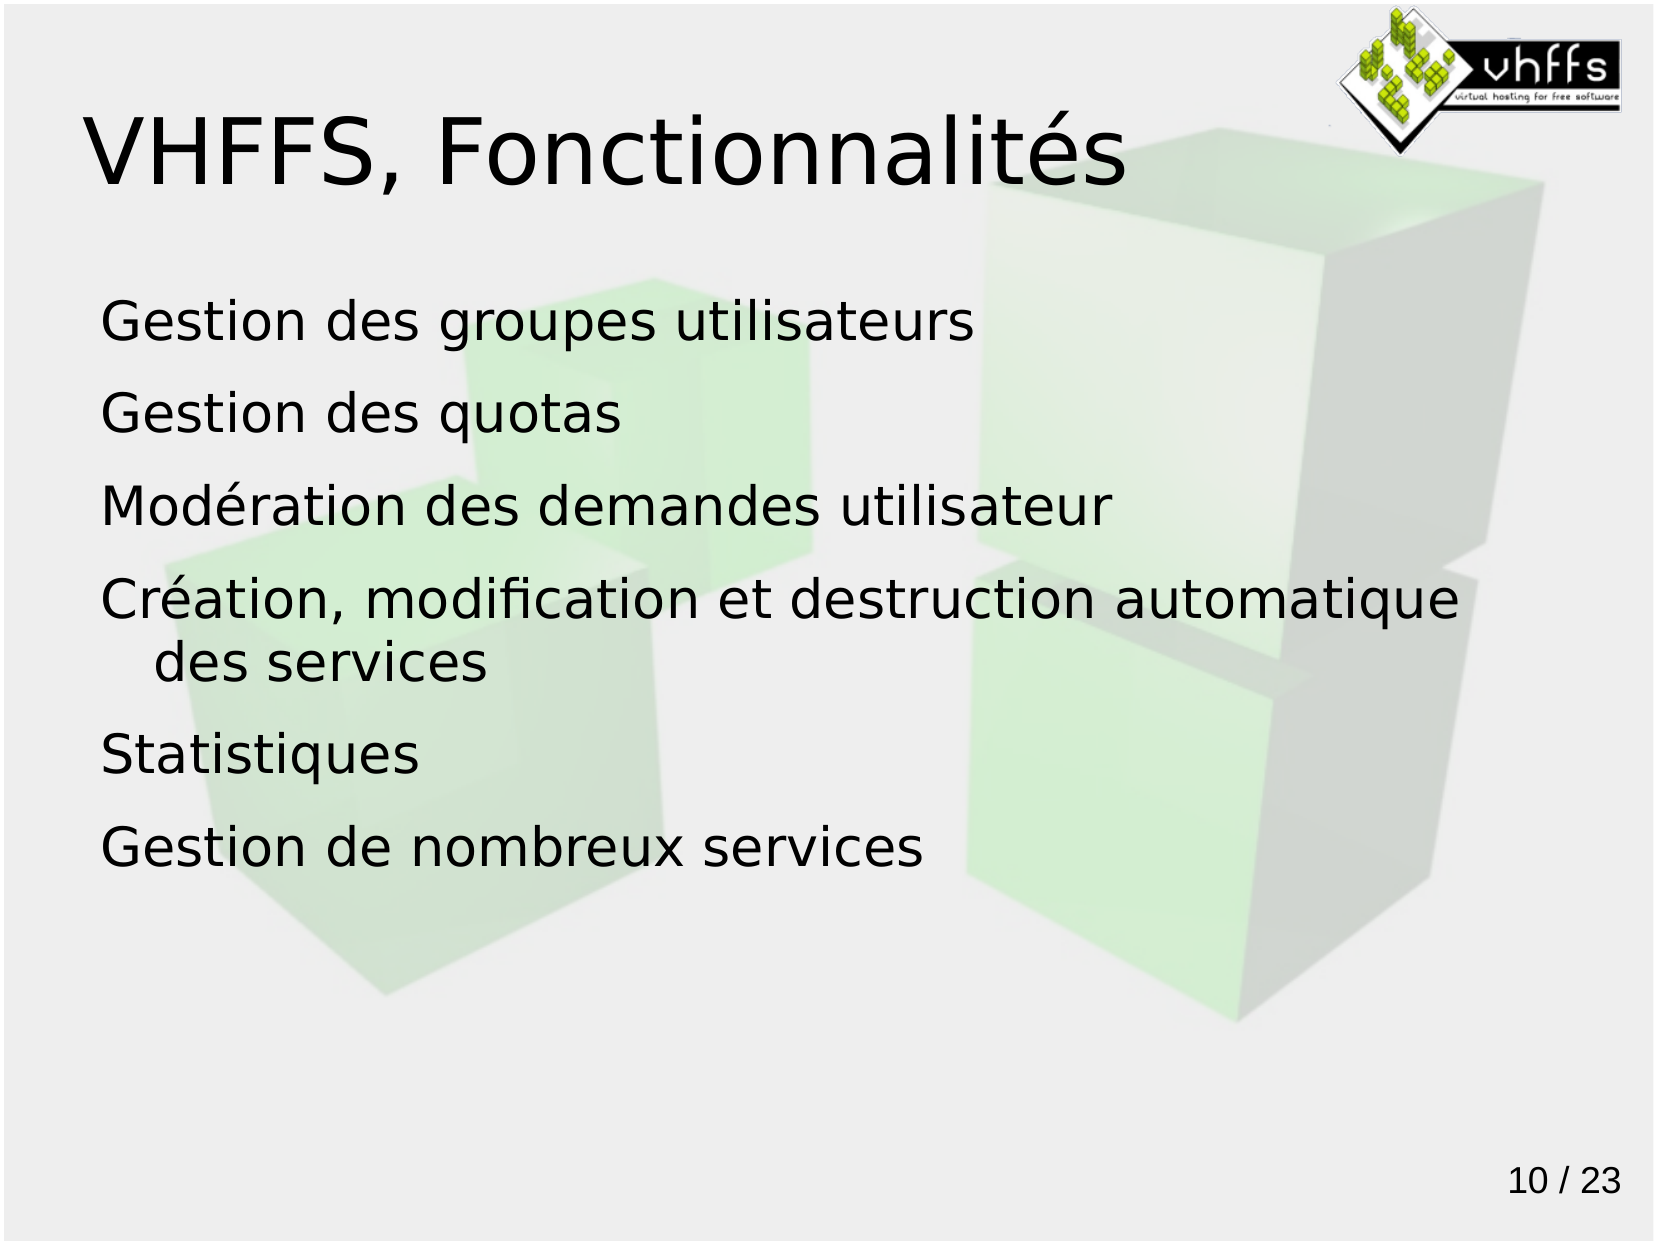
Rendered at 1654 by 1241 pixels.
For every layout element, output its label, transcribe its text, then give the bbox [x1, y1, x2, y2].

list Gestion des groupes utilisateurs Gestion des quotas Modération des demandes utilisateur Création, modification et destruction automatique des services Statistiques Gestion de nombreux services [82, 290, 1571, 1094]
picture [4, 0, 1654, 1241]
title VHFFS, Fonctionnalités [82, 49, 1571, 257]
text_box <numéro> / 23 [1314, 1151, 1637, 1225]
